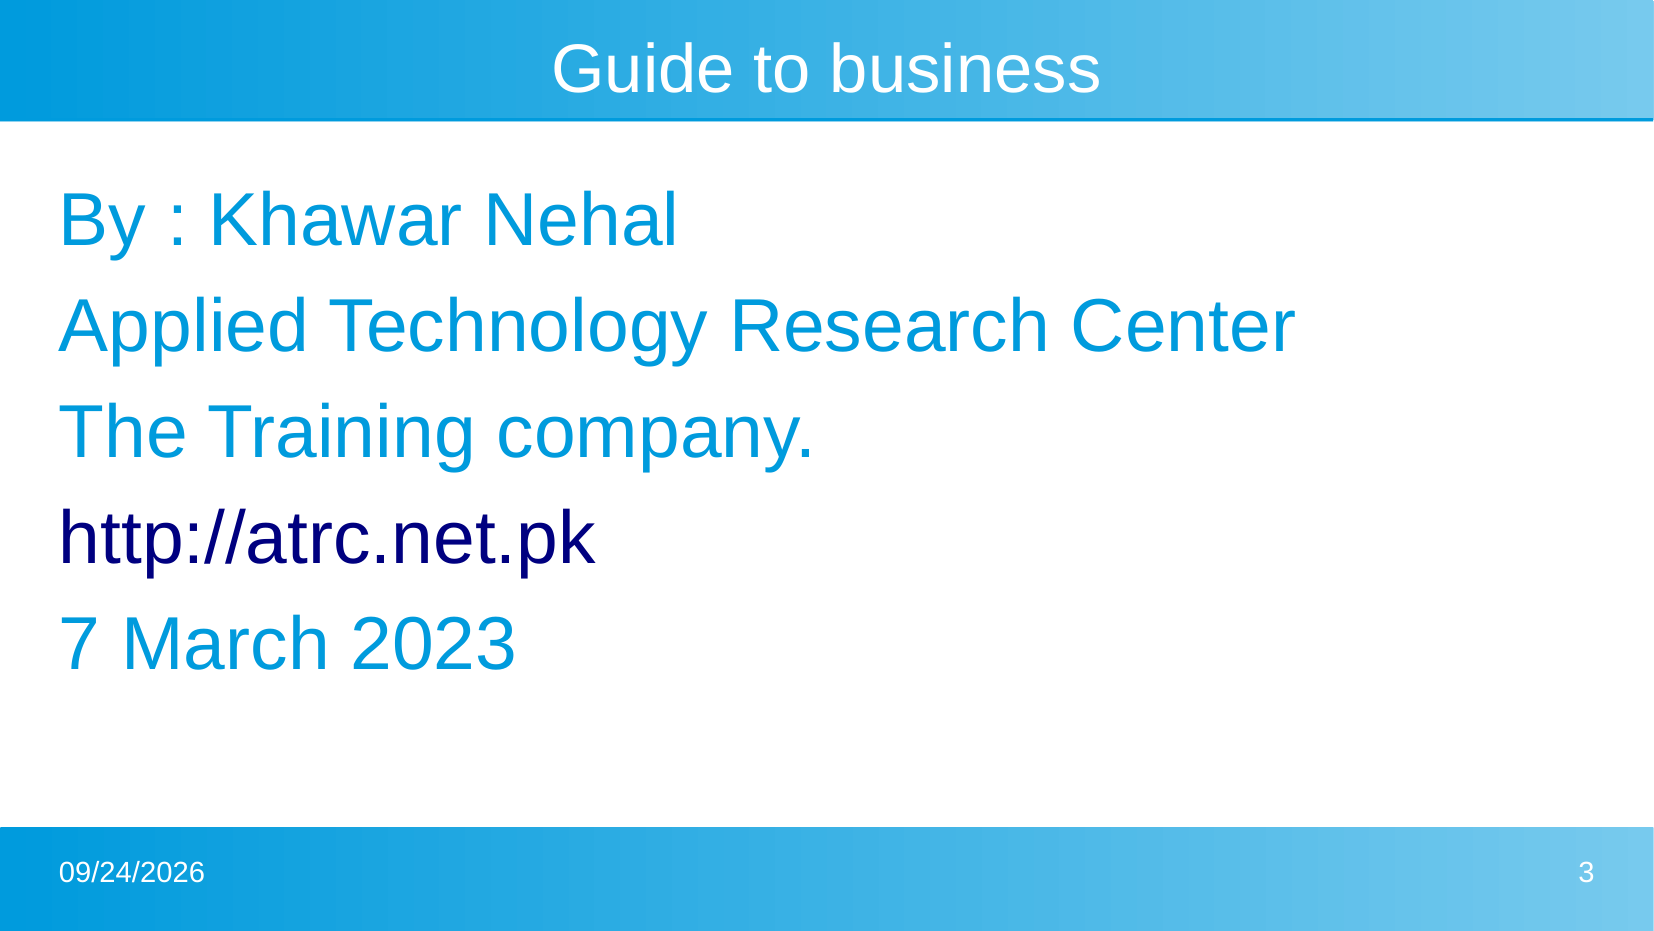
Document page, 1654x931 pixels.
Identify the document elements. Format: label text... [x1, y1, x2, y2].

title Guide to business [59, 29, 1595, 108]
list By : Khawar Nehal Applied Technology Research Center The Training company. http://atrc.net.pk 7 March 2023 [59, 177, 1595, 768]
